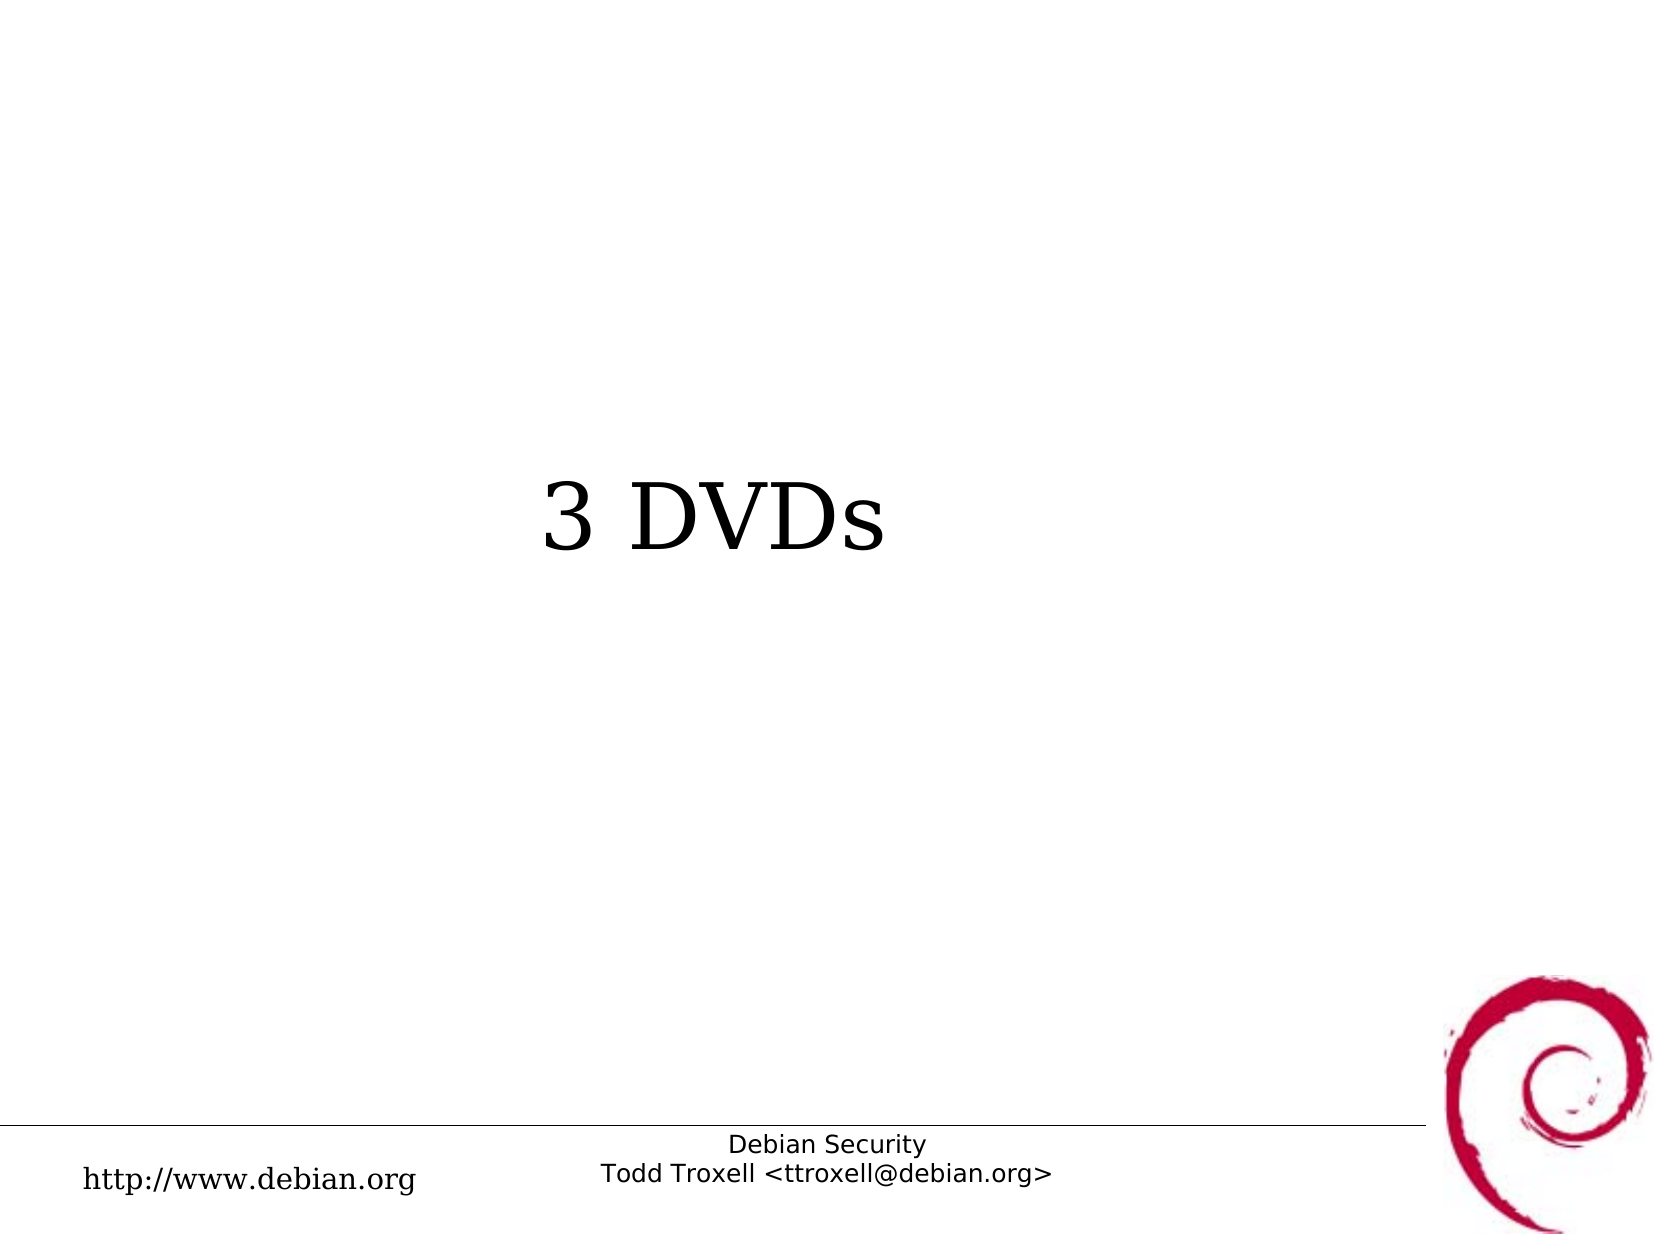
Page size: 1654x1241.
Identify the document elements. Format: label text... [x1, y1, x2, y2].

text_box 3 DVDs [525, 457, 1238, 579]
picture [1443, 975, 1654, 1234]
